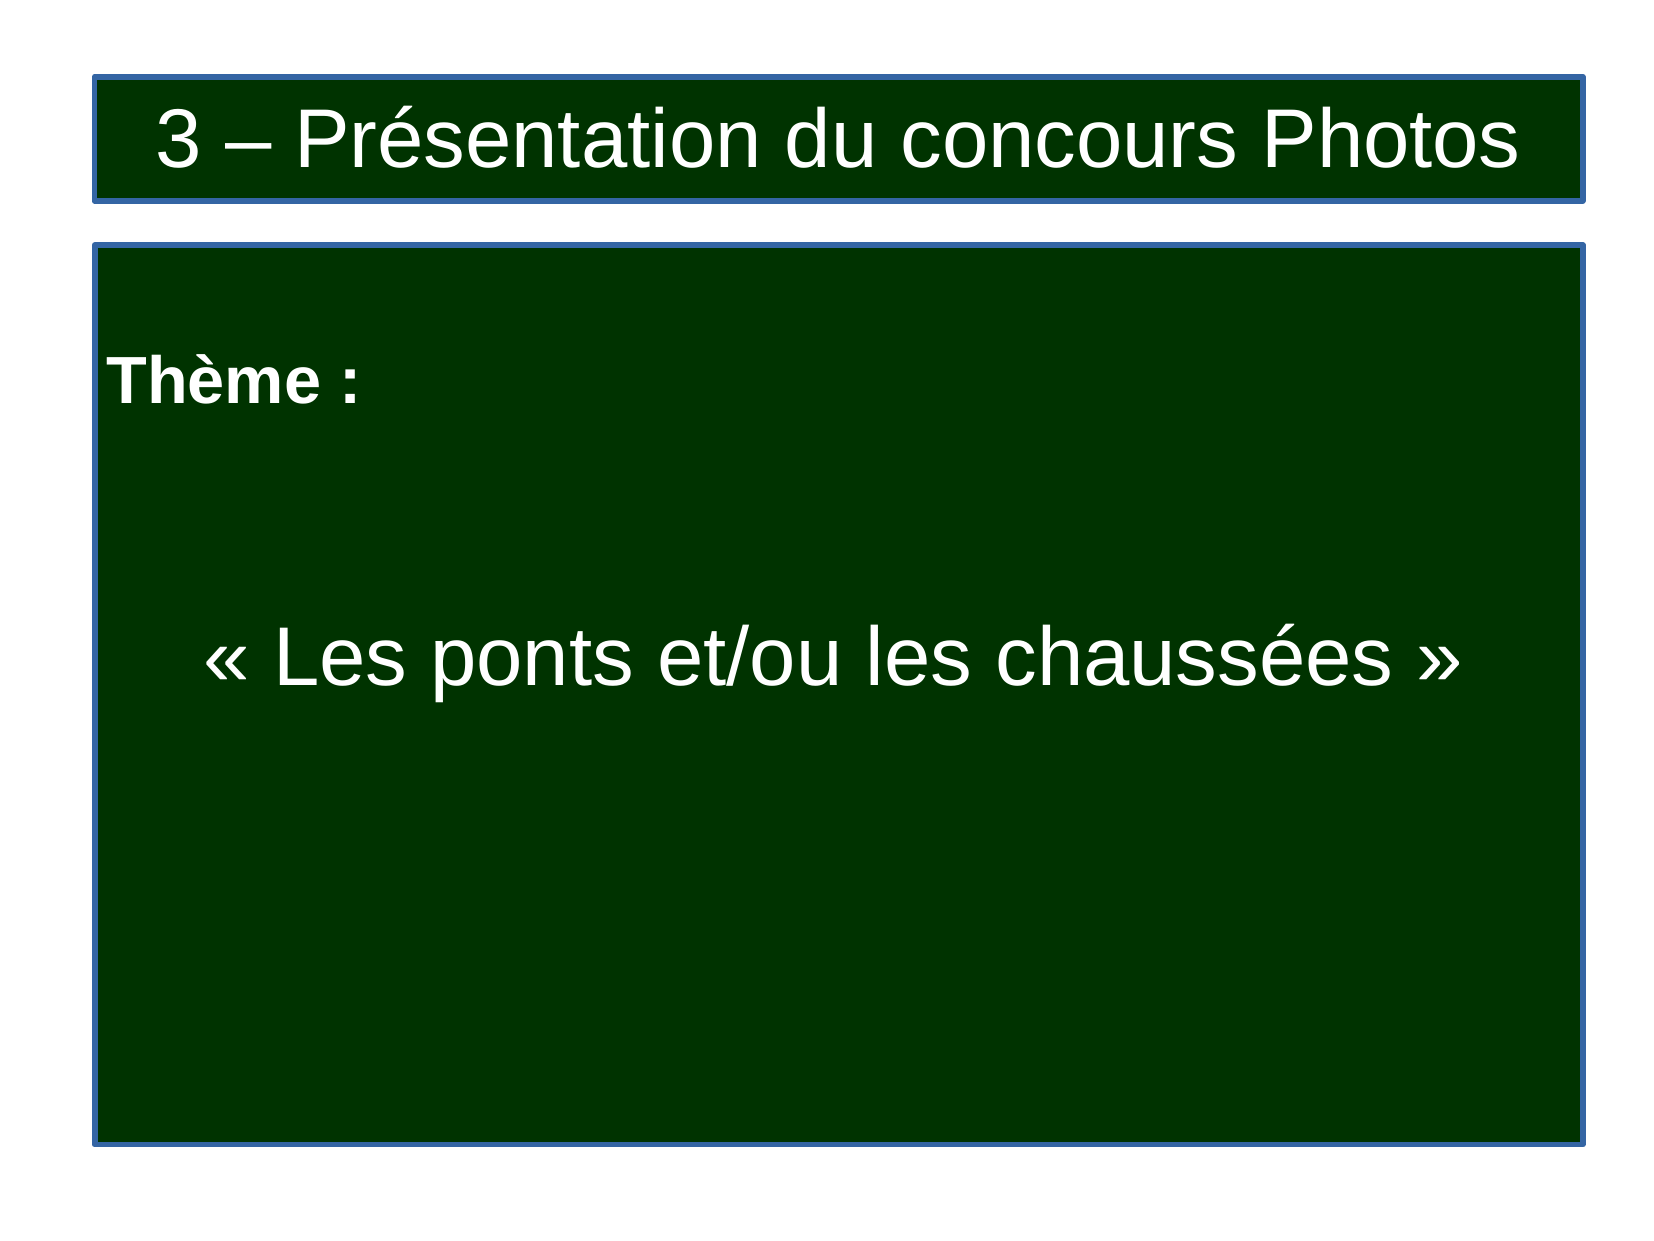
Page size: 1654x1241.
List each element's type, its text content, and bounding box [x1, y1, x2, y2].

text_box « Les ponts et/ou les chaussées » [188, 602, 1536, 804]
title [94, 245, 1583, 1145]
text_box Thème : [91, 335, 733, 426]
title 3 – Présentation du concours Photos [94, 76, 1583, 201]
